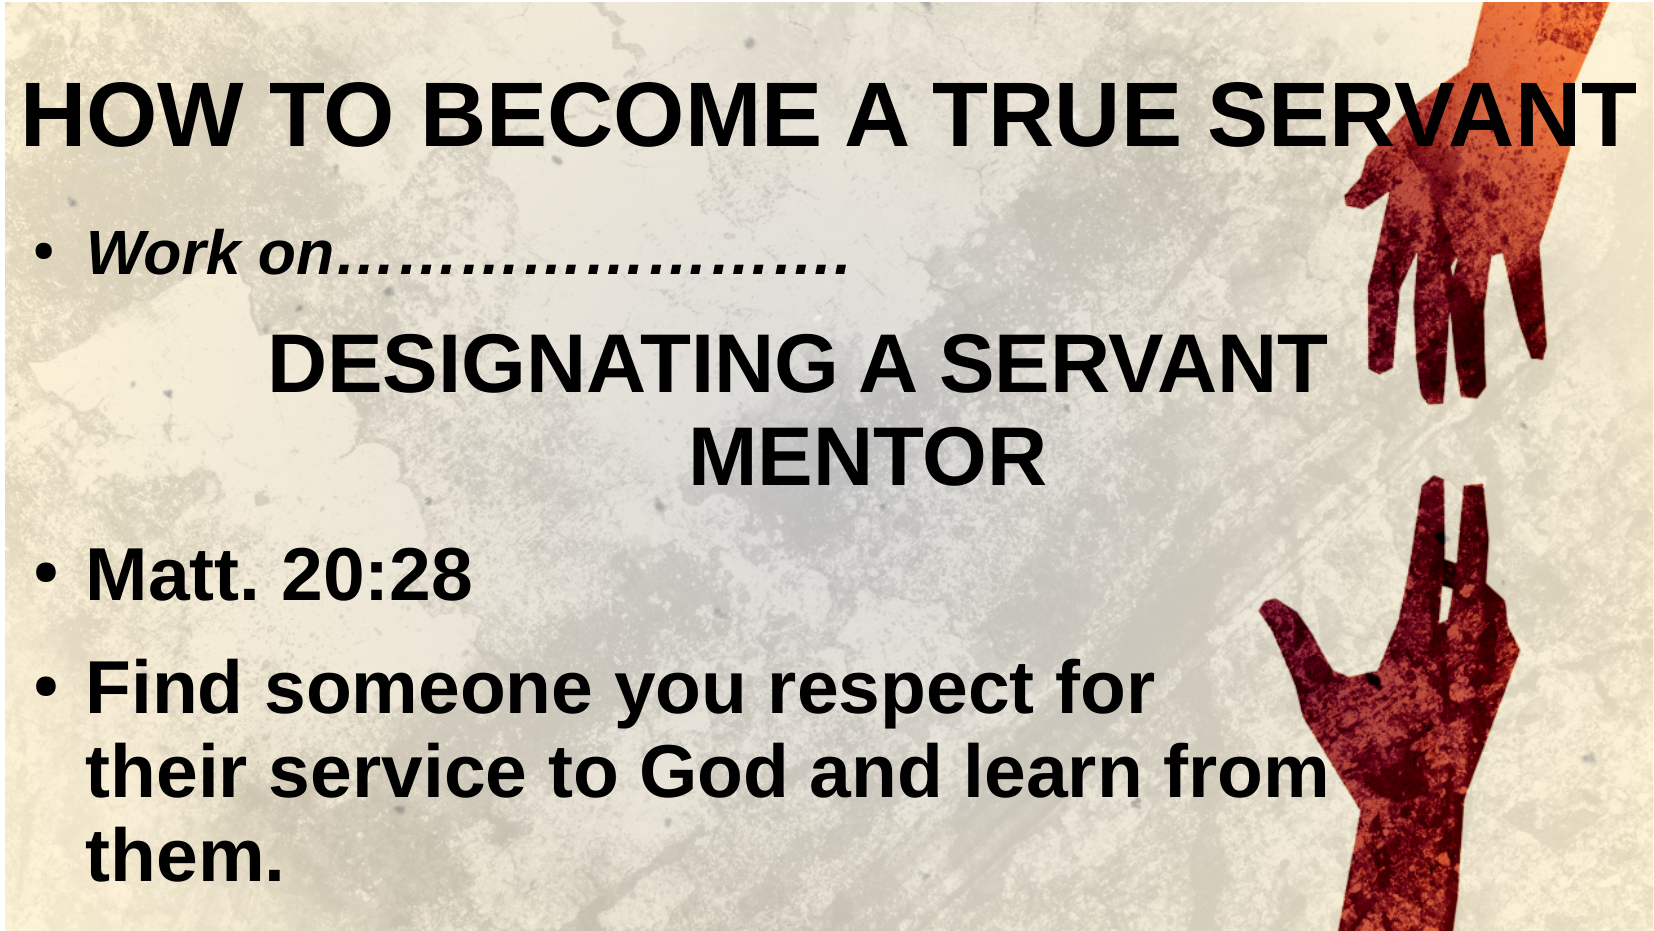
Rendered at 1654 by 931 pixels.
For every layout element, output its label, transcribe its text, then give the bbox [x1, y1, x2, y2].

picture [5, 193, 1654, 931]
picture [5, 2, 1654, 37]
list Work on……………………. DESIGNATING A SERVANT MENTOR Matt. 20:28 Find someone you respect for their service to God and learn from them. [15, 217, 1651, 916]
title HOW TO BECOME A TRUE SERVANT [5, 37, 1654, 193]
